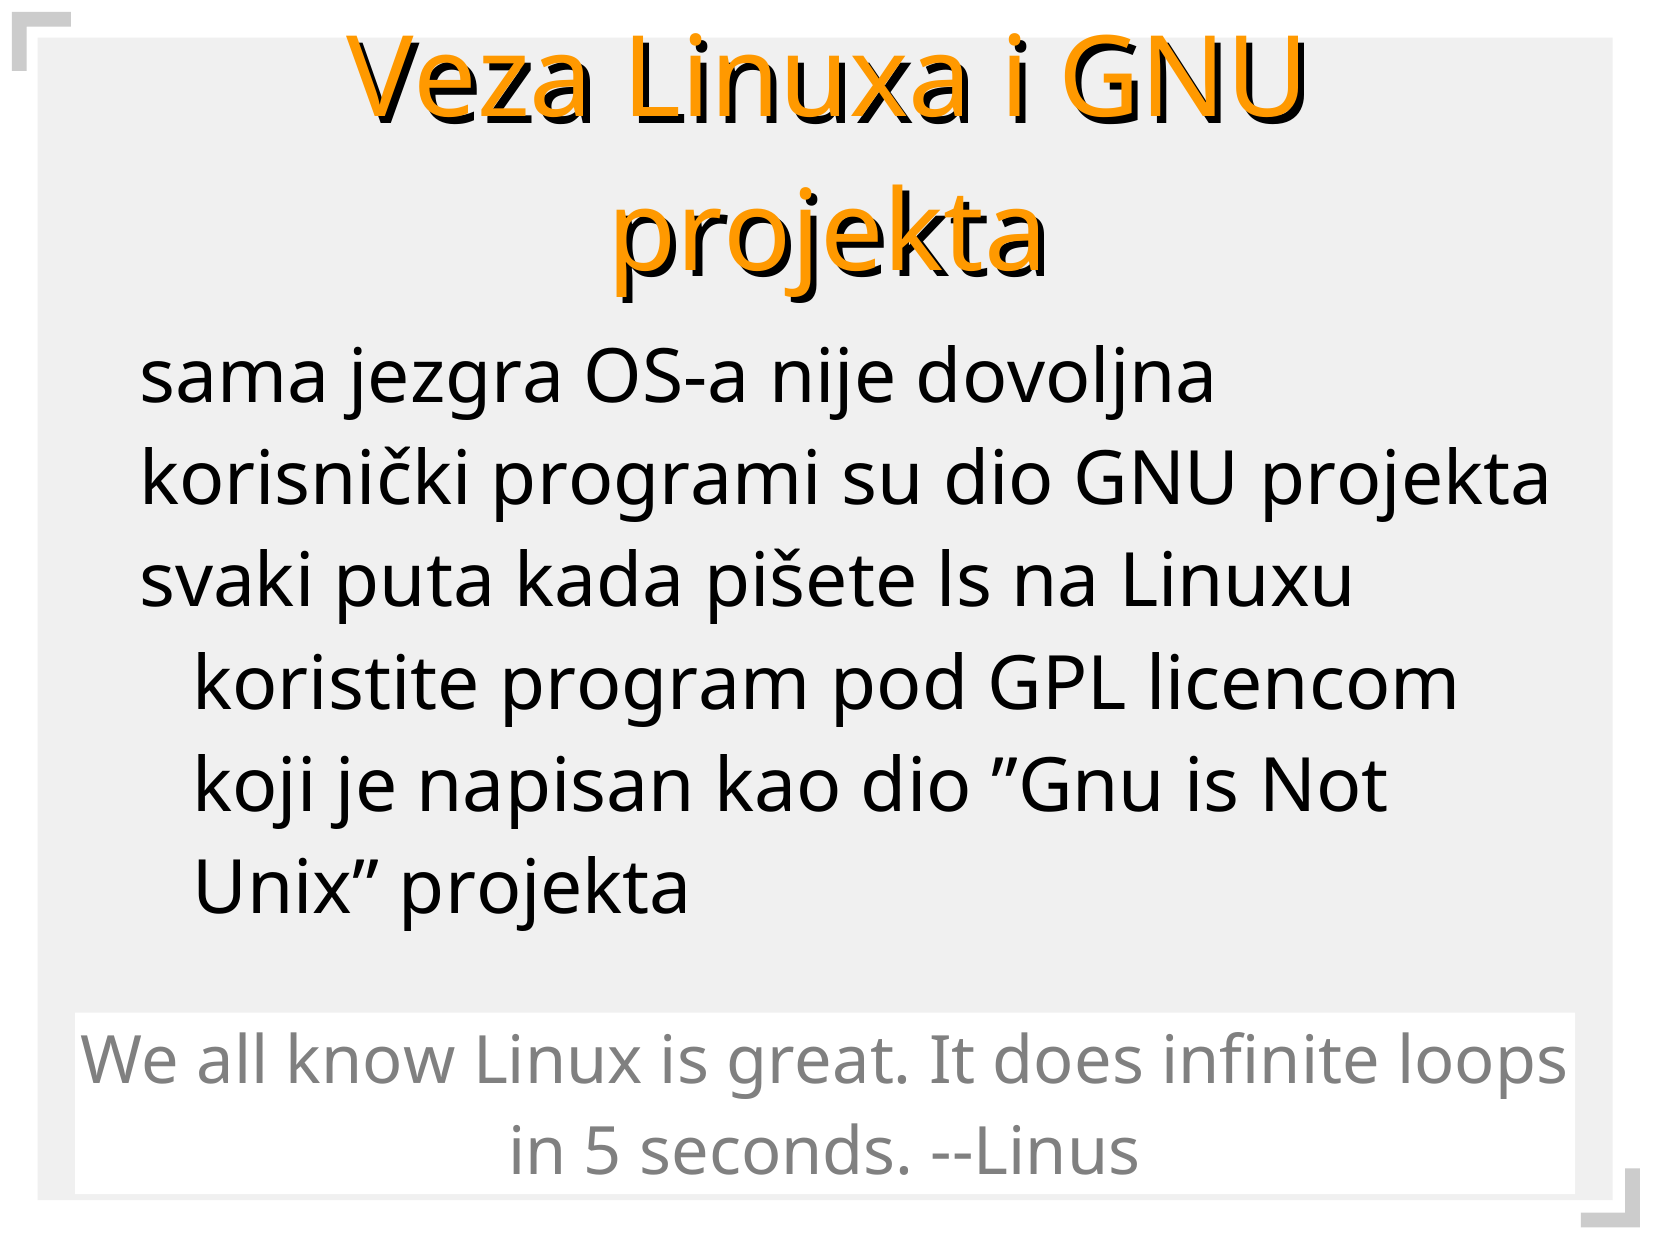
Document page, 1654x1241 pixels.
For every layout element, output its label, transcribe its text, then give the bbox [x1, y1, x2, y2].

text_box We all know Linux is great. It does infinite loops in 5 seconds. --Linus [75, 1012, 1576, 1163]
list sama jezgra OS-a nije dovoljna korisnički programi su dio GNU projekta svaki puta kada pišete ls na Linuxu koristite program pod GPL licencom koji je napisan kao dio ”Gnu is Not Unix” projekta [121, 322, 1561, 1012]
title Veza Linuxa i GNU projekta [121, 46, 1534, 254]
